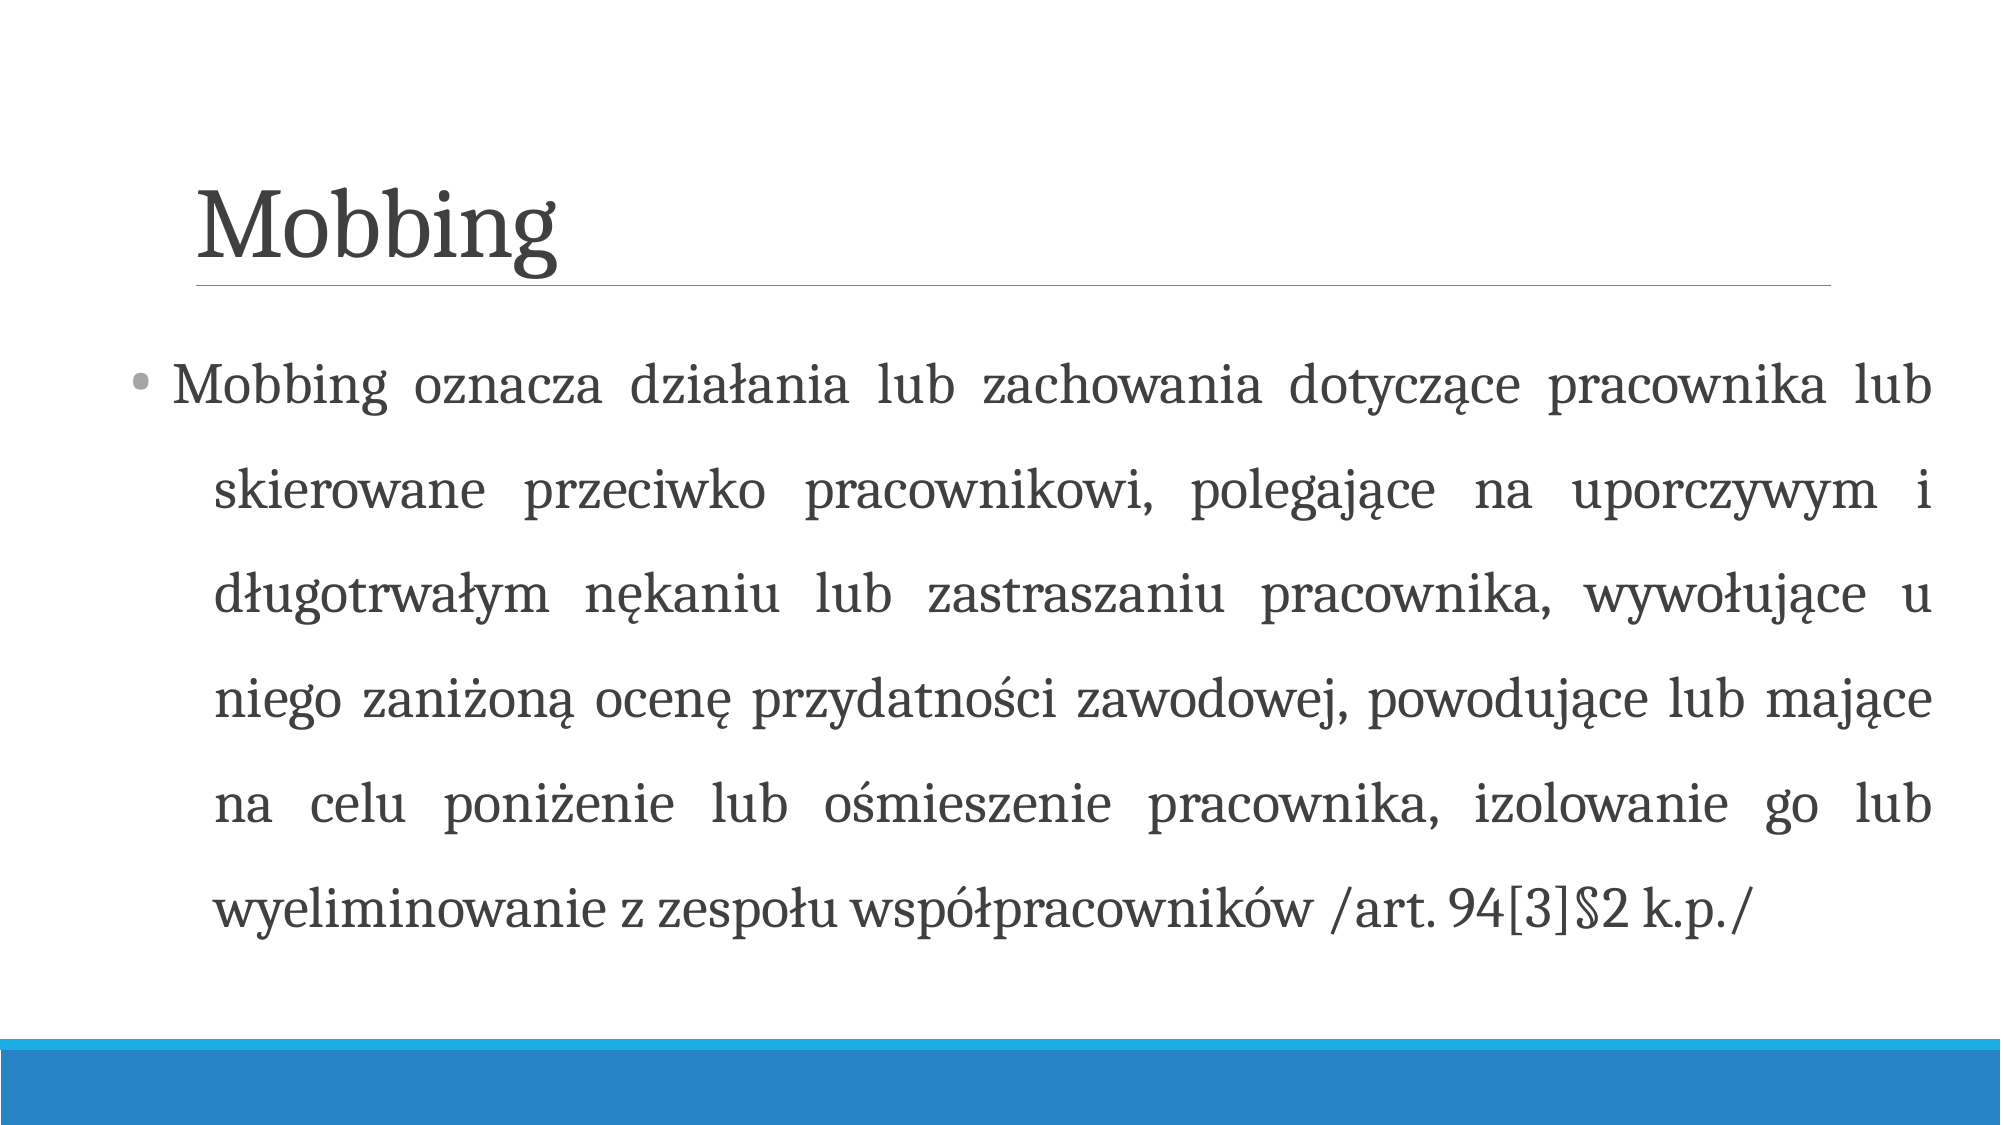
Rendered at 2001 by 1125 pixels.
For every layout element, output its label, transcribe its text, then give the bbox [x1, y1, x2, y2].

title Mobbing [180, 47, 1831, 286]
list Mobbing oznacza działania lub zachowania dotyczące pracownika lub skierowane przeciwko pracownikowi, polegające na uporczywym i długotrwałym nękaniu lub zastraszaniu pracownika, wywołujące u niego zaniżoną ocenę przydatności zawodowej, powodujące lub mające na celu poniżenie lub ośmieszenie pracownika, izolowanie go lub wyeliminowanie z zespołu współpracowników /art. 94[3]§2 k.p./ [94, 302, 1944, 963]
